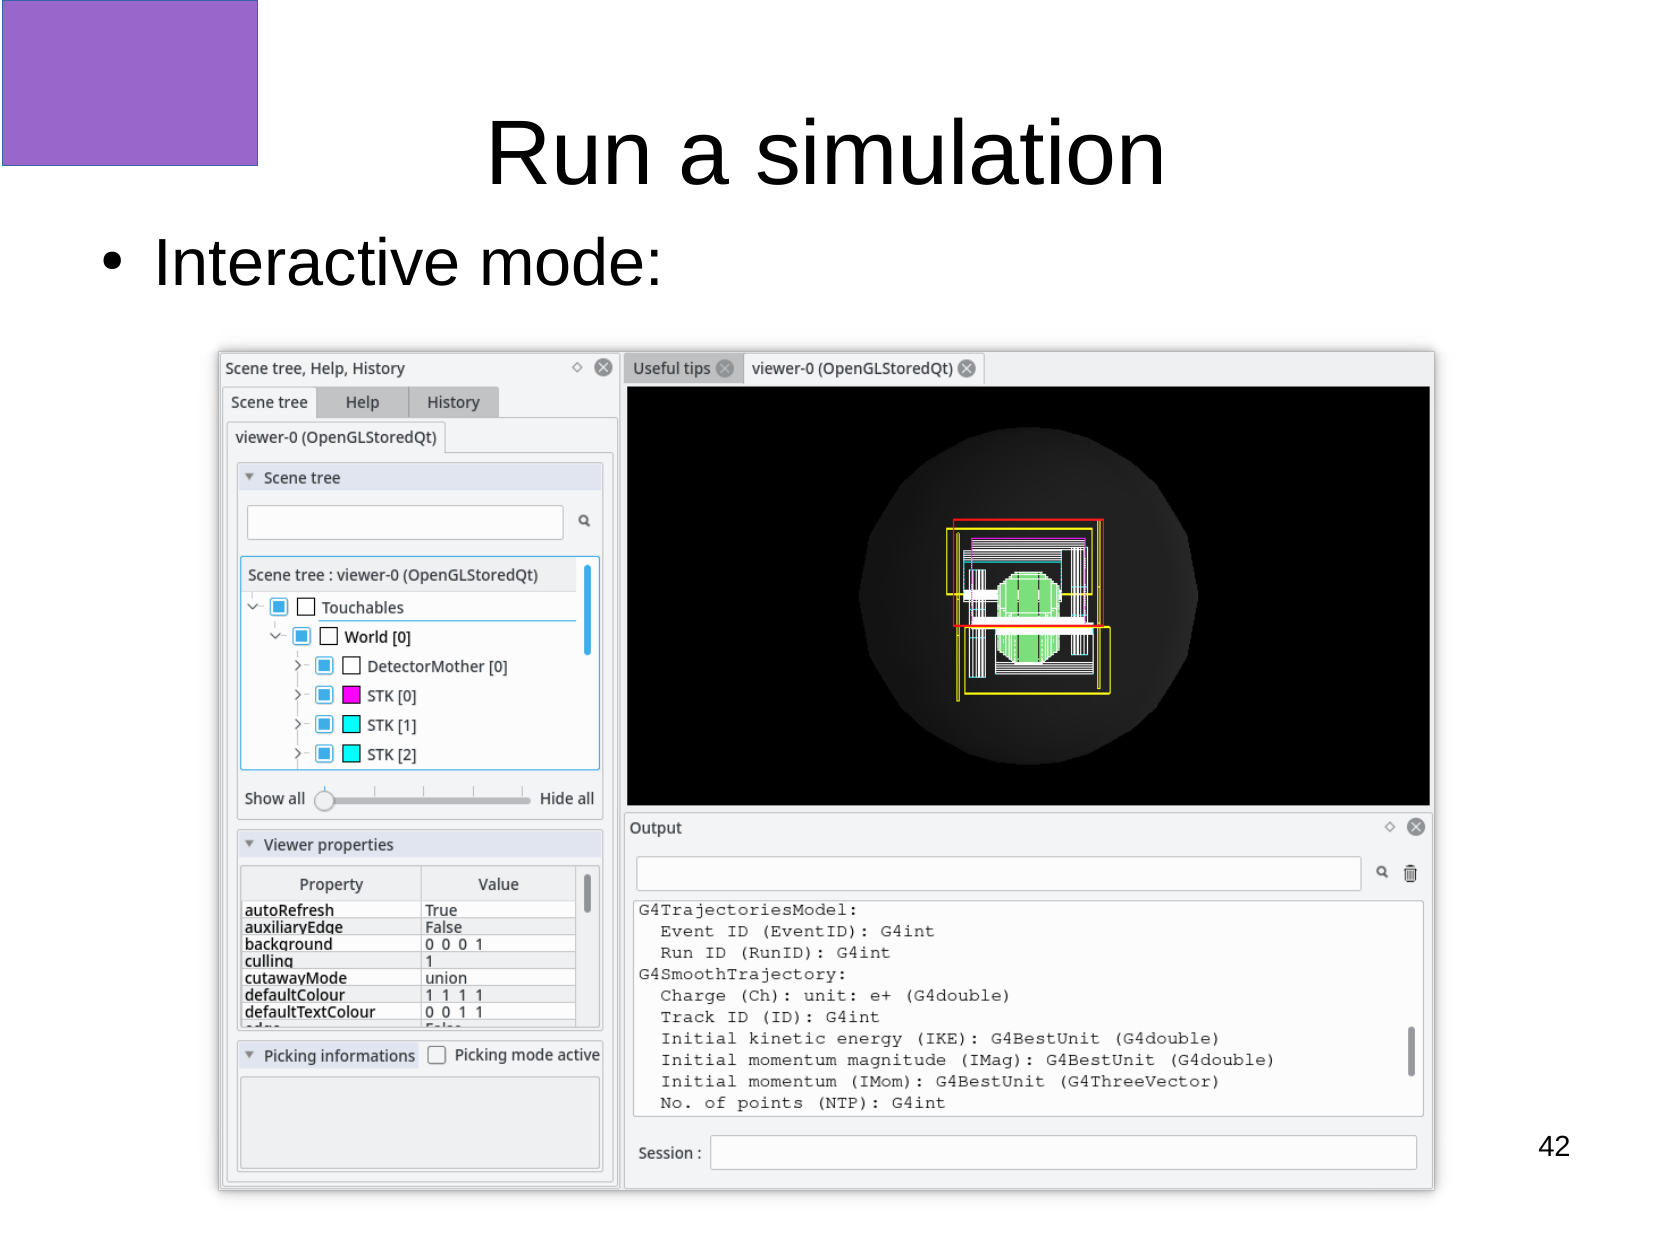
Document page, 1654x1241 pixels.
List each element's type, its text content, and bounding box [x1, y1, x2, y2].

picture [196, 329, 1457, 1213]
text_box [2, 0, 258, 166]
list Interactive mode: [82, 225, 1571, 945]
title Run a simulation [82, 49, 1571, 225]
